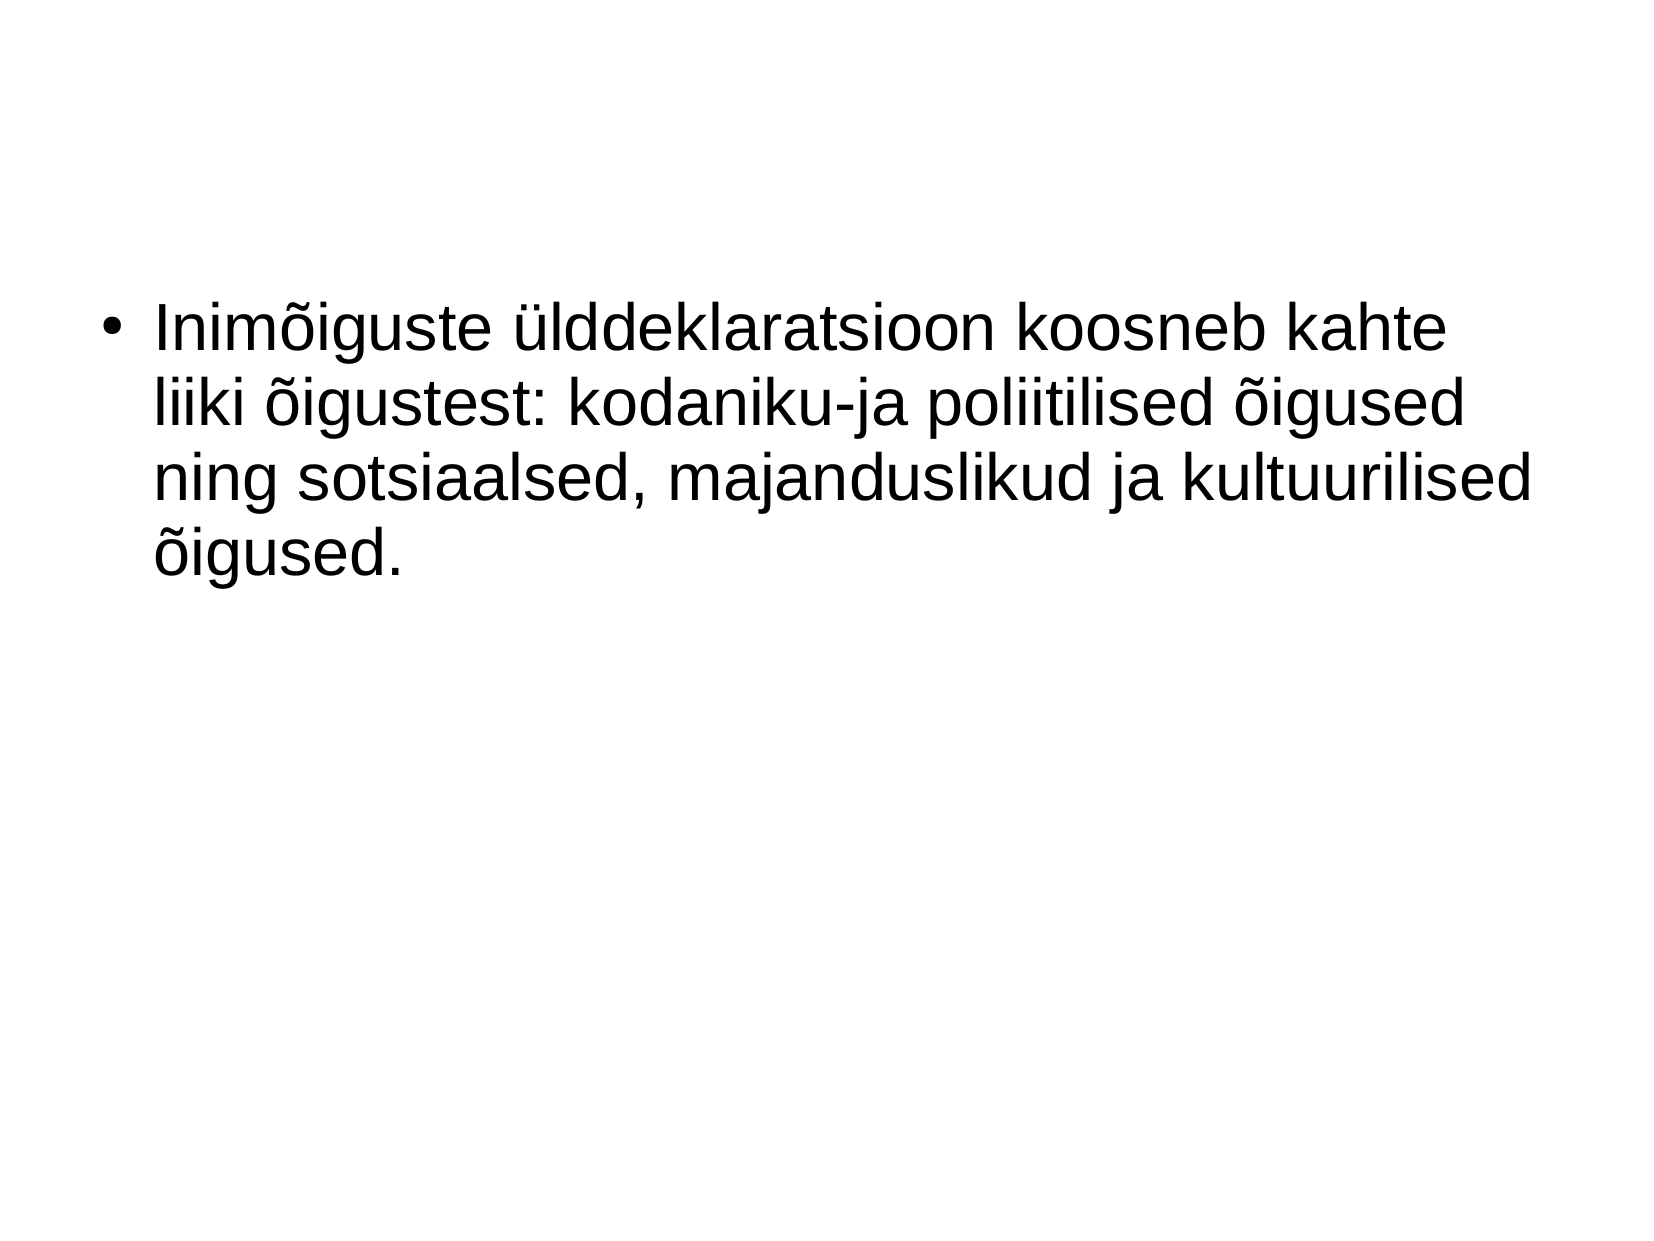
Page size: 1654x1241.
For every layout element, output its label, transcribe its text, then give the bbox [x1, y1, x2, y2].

list Inimõiguste ülddeklaratsioon koosneb kahte liiki õigustest: kodaniku-ja poliitilised õigused ning sotsiaalsed, majanduslikud ja kultuurilised õigused. [82, 290, 1538, 1010]
